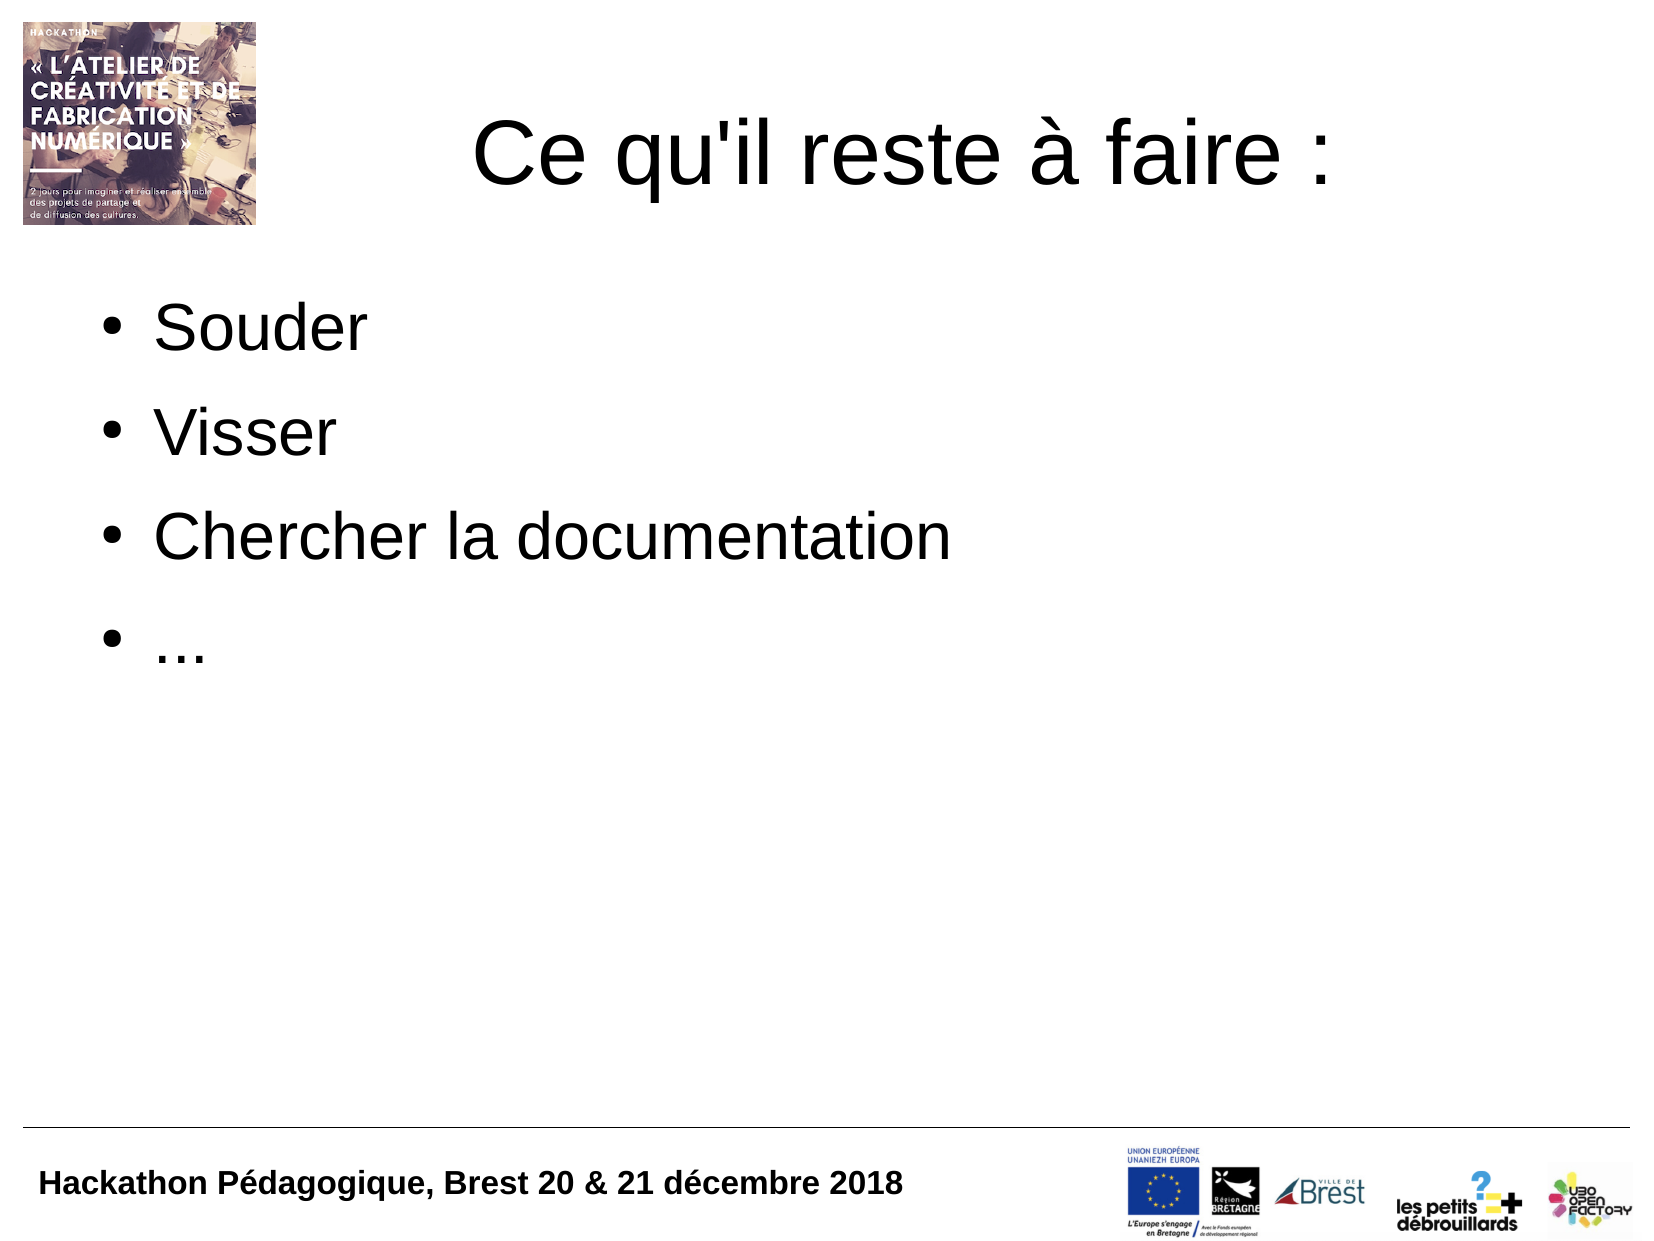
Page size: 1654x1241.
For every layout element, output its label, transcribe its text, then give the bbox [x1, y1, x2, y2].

list Souder Visser Chercher la documentation ... [82, 290, 1571, 1109]
title Ce qu'il reste à faire : [236, 49, 1571, 257]
picture [23, 22, 256, 225]
picture [1120, 1137, 1642, 1241]
text_box Hackathon Pédagogique, Brest 20 & 21 décembre 2018 [23, 1157, 945, 1210]
